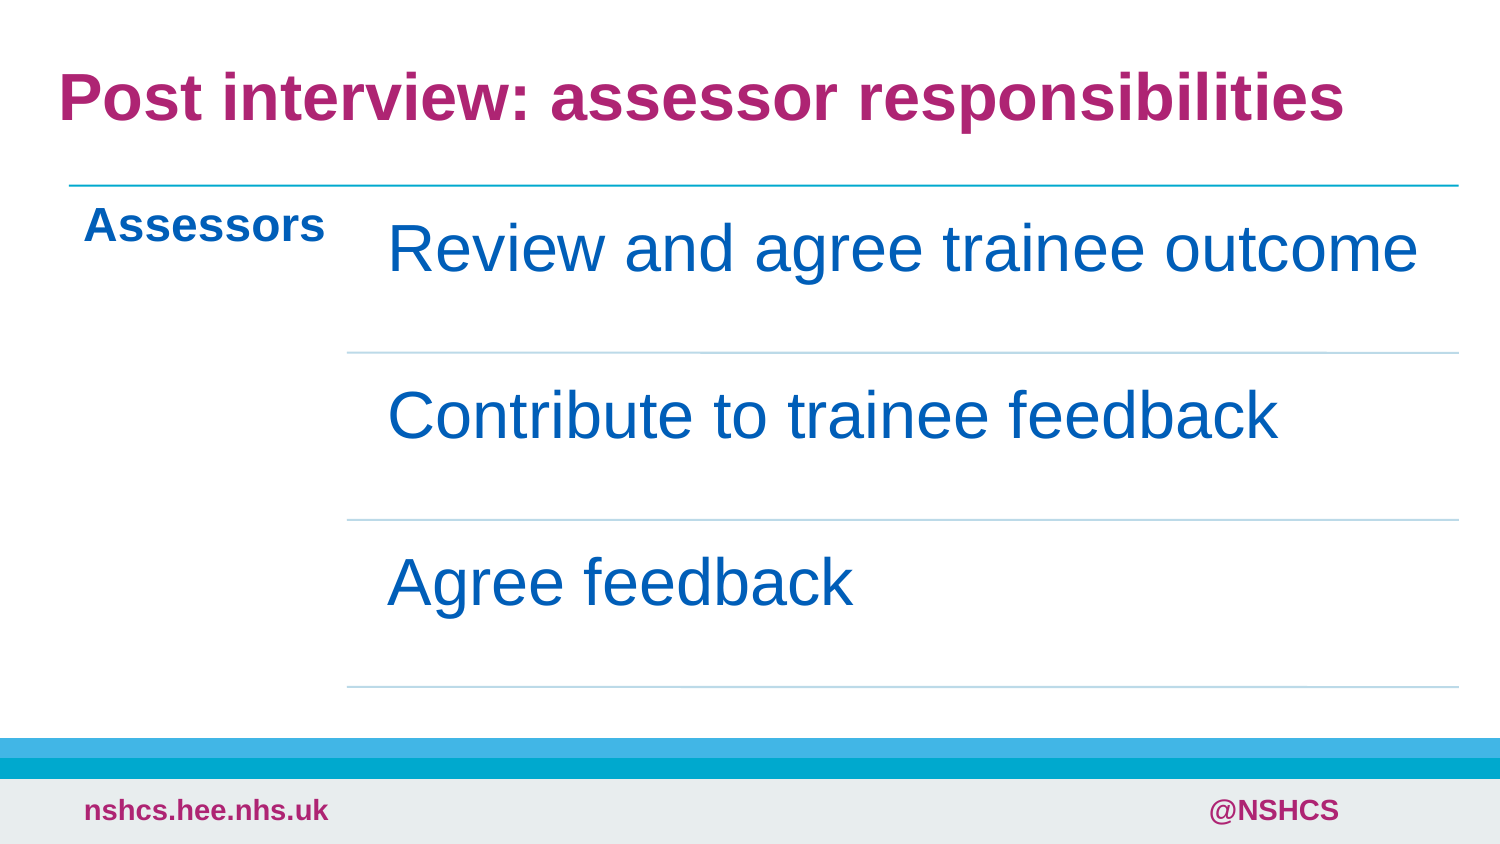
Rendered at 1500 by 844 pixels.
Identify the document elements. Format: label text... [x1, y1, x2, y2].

title Post interview: assessor responsibilities [43, 55, 1459, 134]
text_box Assessors [68, 185, 347, 695]
text_box Contribute to trainee feedback [367, 360, 1459, 519]
text_box Agree feedback [367, 527, 1459, 687]
text_box Review and agree trainee outcome [367, 193, 1459, 352]
